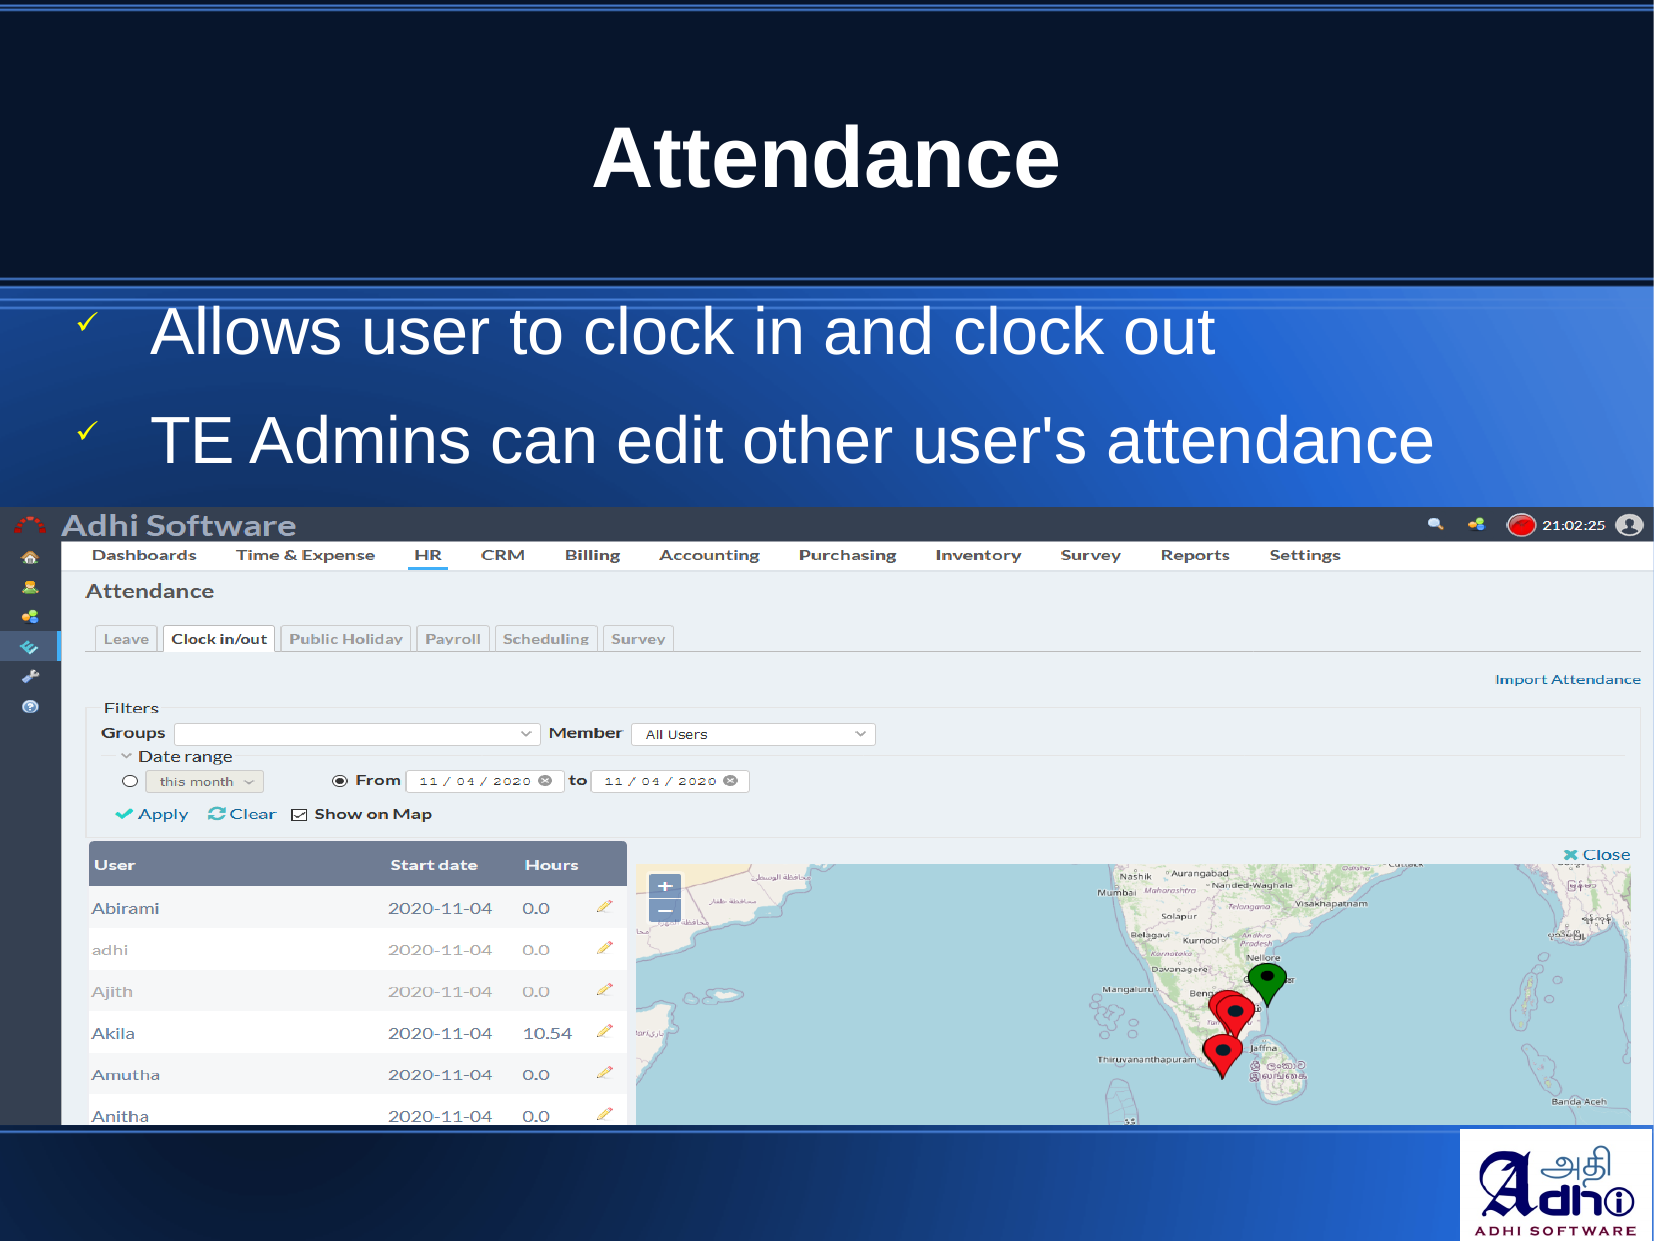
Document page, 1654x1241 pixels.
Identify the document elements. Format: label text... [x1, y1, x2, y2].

list Allows user to clock in and clock out TE Admins can edit other user's attendance [75, 287, 1564, 507]
title Attendance [82, 56, 1571, 250]
picture [0, 0, 1654, 1241]
